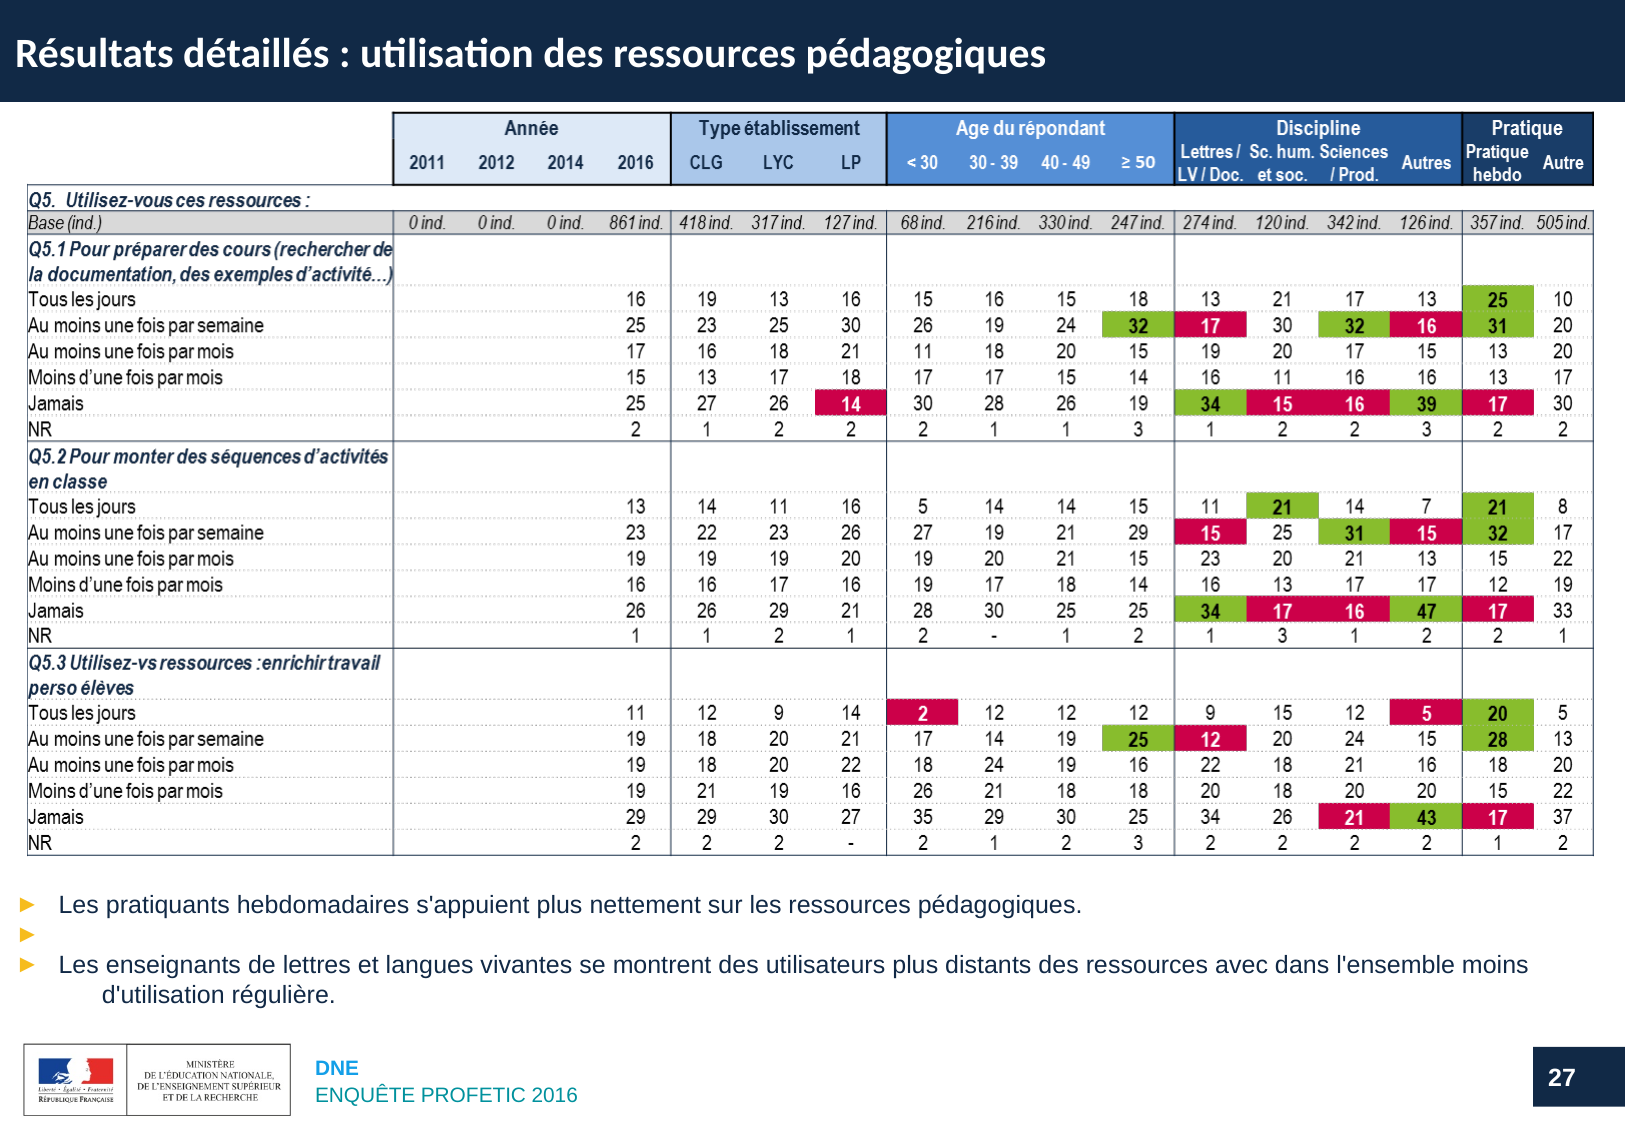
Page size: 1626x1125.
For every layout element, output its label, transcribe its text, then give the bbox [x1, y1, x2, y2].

picture [27, 108, 1594, 868]
title Résultats détaillés : utilisation des ressources pédagogiques [0, 0, 1625, 102]
text_box Les pratiquants hebdomadaires s'appuient plus nettement sur les ressources pédagogiques. Les enseignants de lettres et langues vivantes se montrent des utilisateurs plus distants des ressources avec dans l'ensemble moins d'utilisation régulière. [0, 881, 1625, 1018]
text_box 27 [1533, 1046, 1625, 1107]
